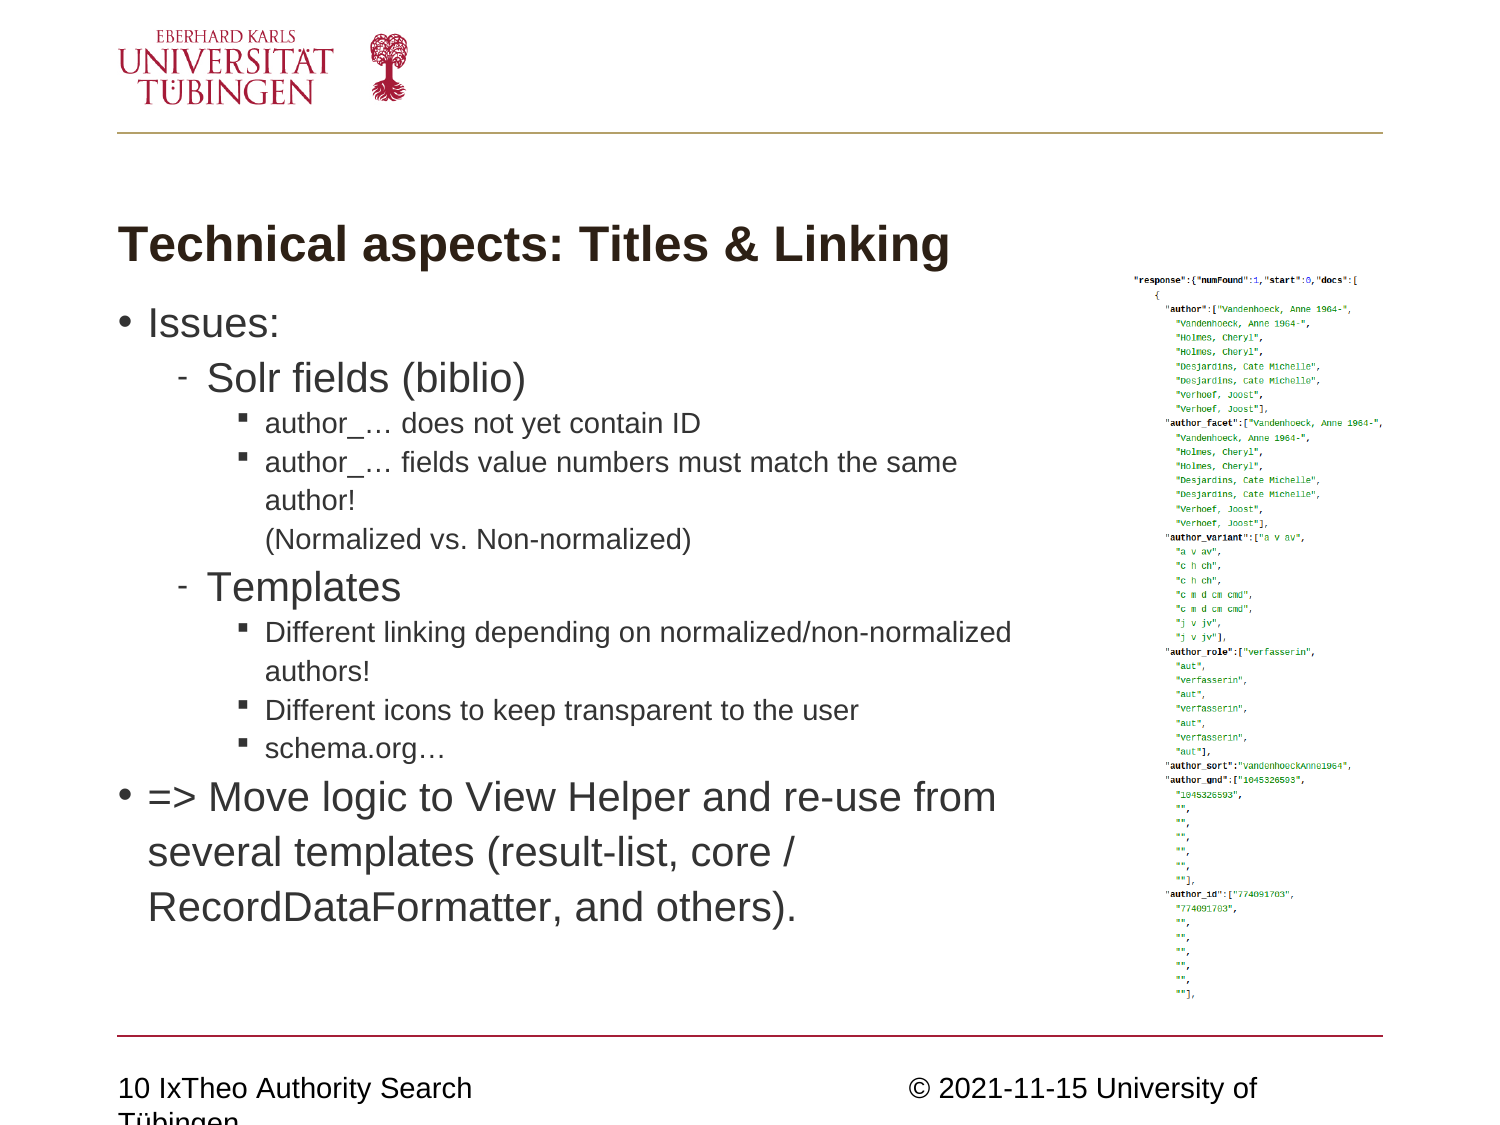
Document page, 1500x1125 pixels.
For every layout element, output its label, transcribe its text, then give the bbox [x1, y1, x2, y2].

list Issues: Solr fields (biblio) author_… does not yet contain ID author_… fields value numbers must match the same author! (Normalized vs. Non-normalized) Templates Different linking depending on normalized/non-normalized authors! Different icons to keep transparent to the user schema.org… => Move logic to View Helper and re-use from several templates (result-list, core / RecordDataFormatter, and others). [117, 290, 1028, 1005]
title Technical aspects: Titles & Linking [117, 211, 1382, 272]
picture [1131, 271, 1382, 1004]
picture [117, 29, 408, 105]
